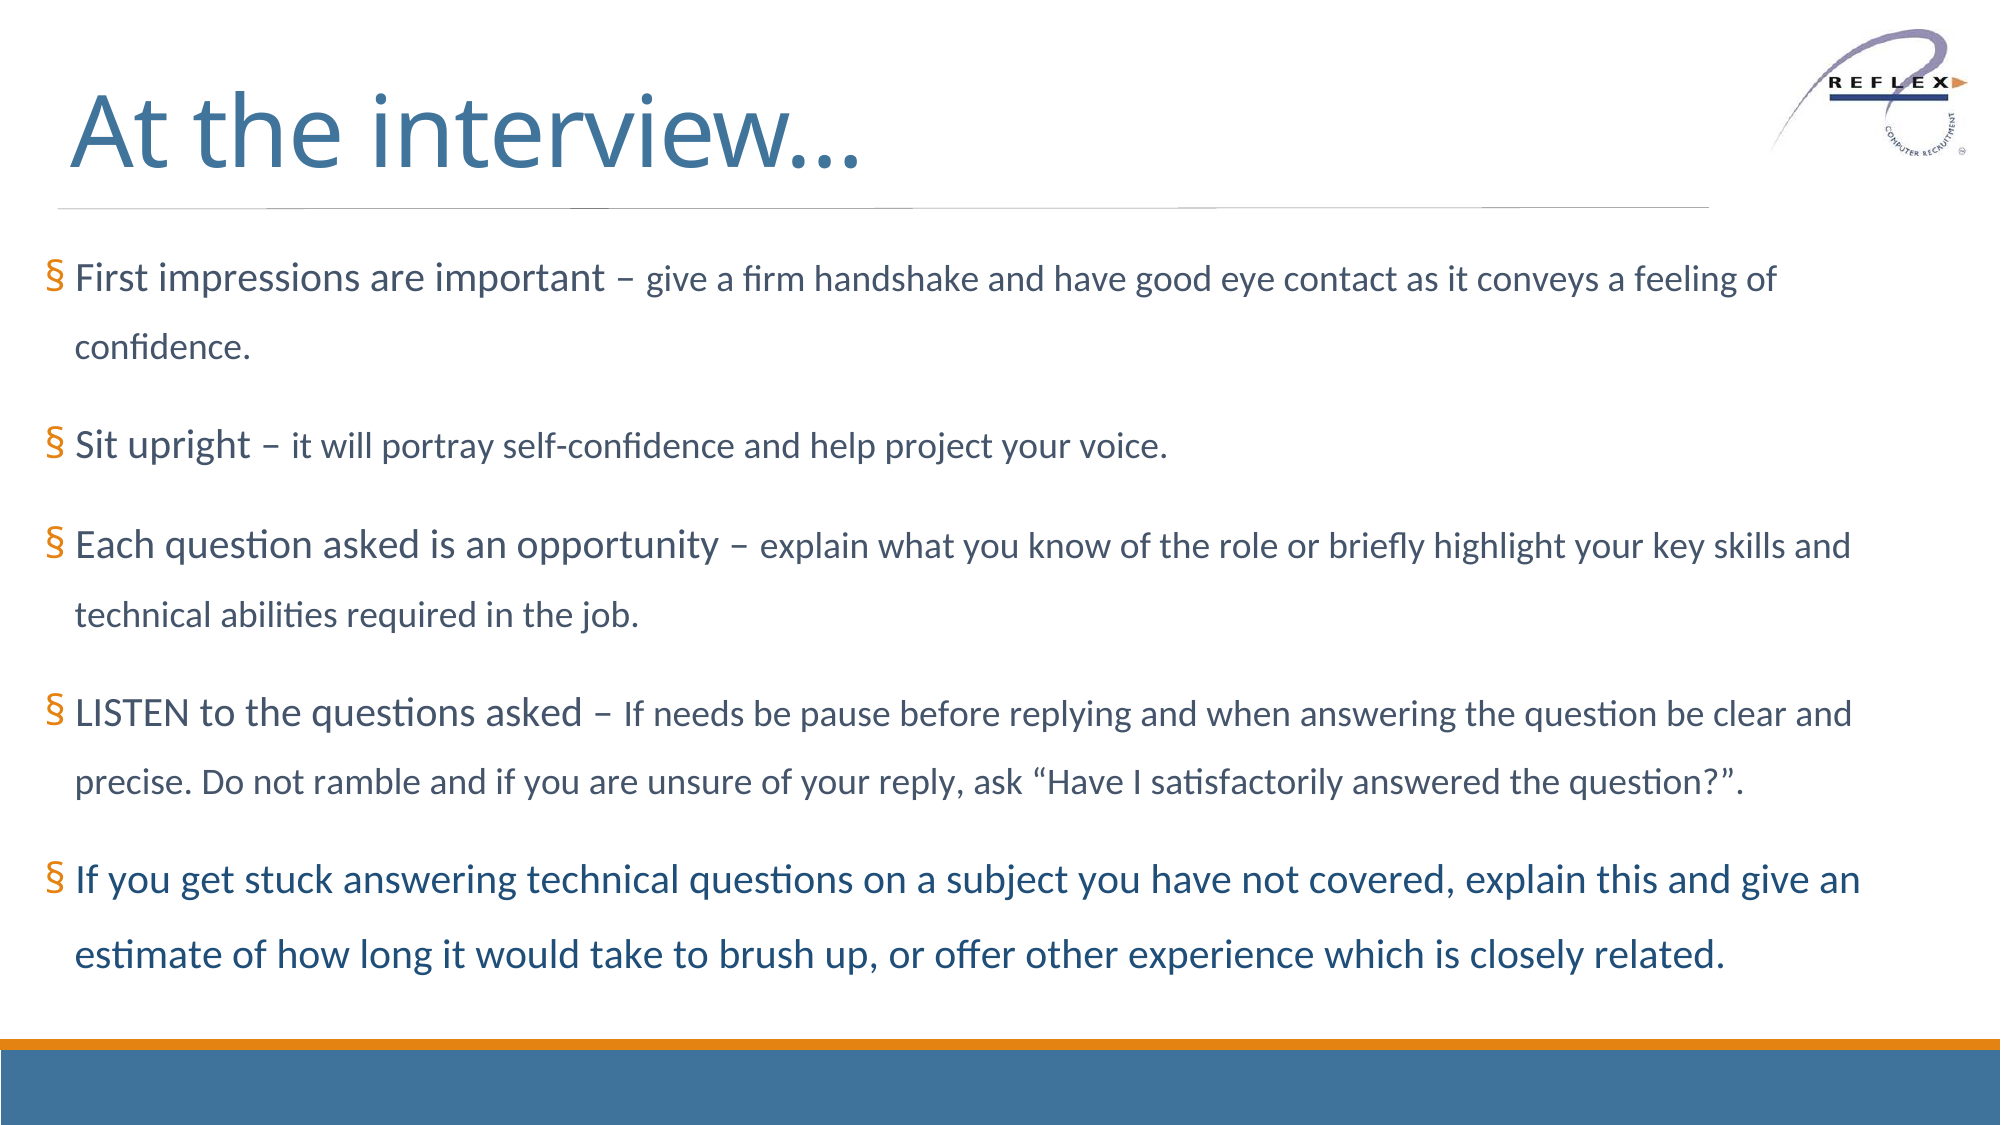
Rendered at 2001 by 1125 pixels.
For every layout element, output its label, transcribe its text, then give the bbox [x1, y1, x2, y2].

text_box First impressions are important – give a firm handshake and have good eye contact as it conveys a feeling of confidence. Sit upright – it will portray self-confidence and help project your voice. Each question asked is an opportunity – explain what you know of the role or briefly highlight your key skills and technical abilities required in the job. LISTEN to the questions asked – If needs be pause before replying and when answering the question be clear and precise. Do not ramble and if you are unsure of your reply, ask “Have I satisfactorily answered the question?”. If you get stuck answering technical questions on a subject you have not covered, explain this and give an estimate of how long it would take to brush up, or offer other experience which is closely related. [29, 217, 1979, 1003]
title At the interview… [55, 43, 1706, 195]
